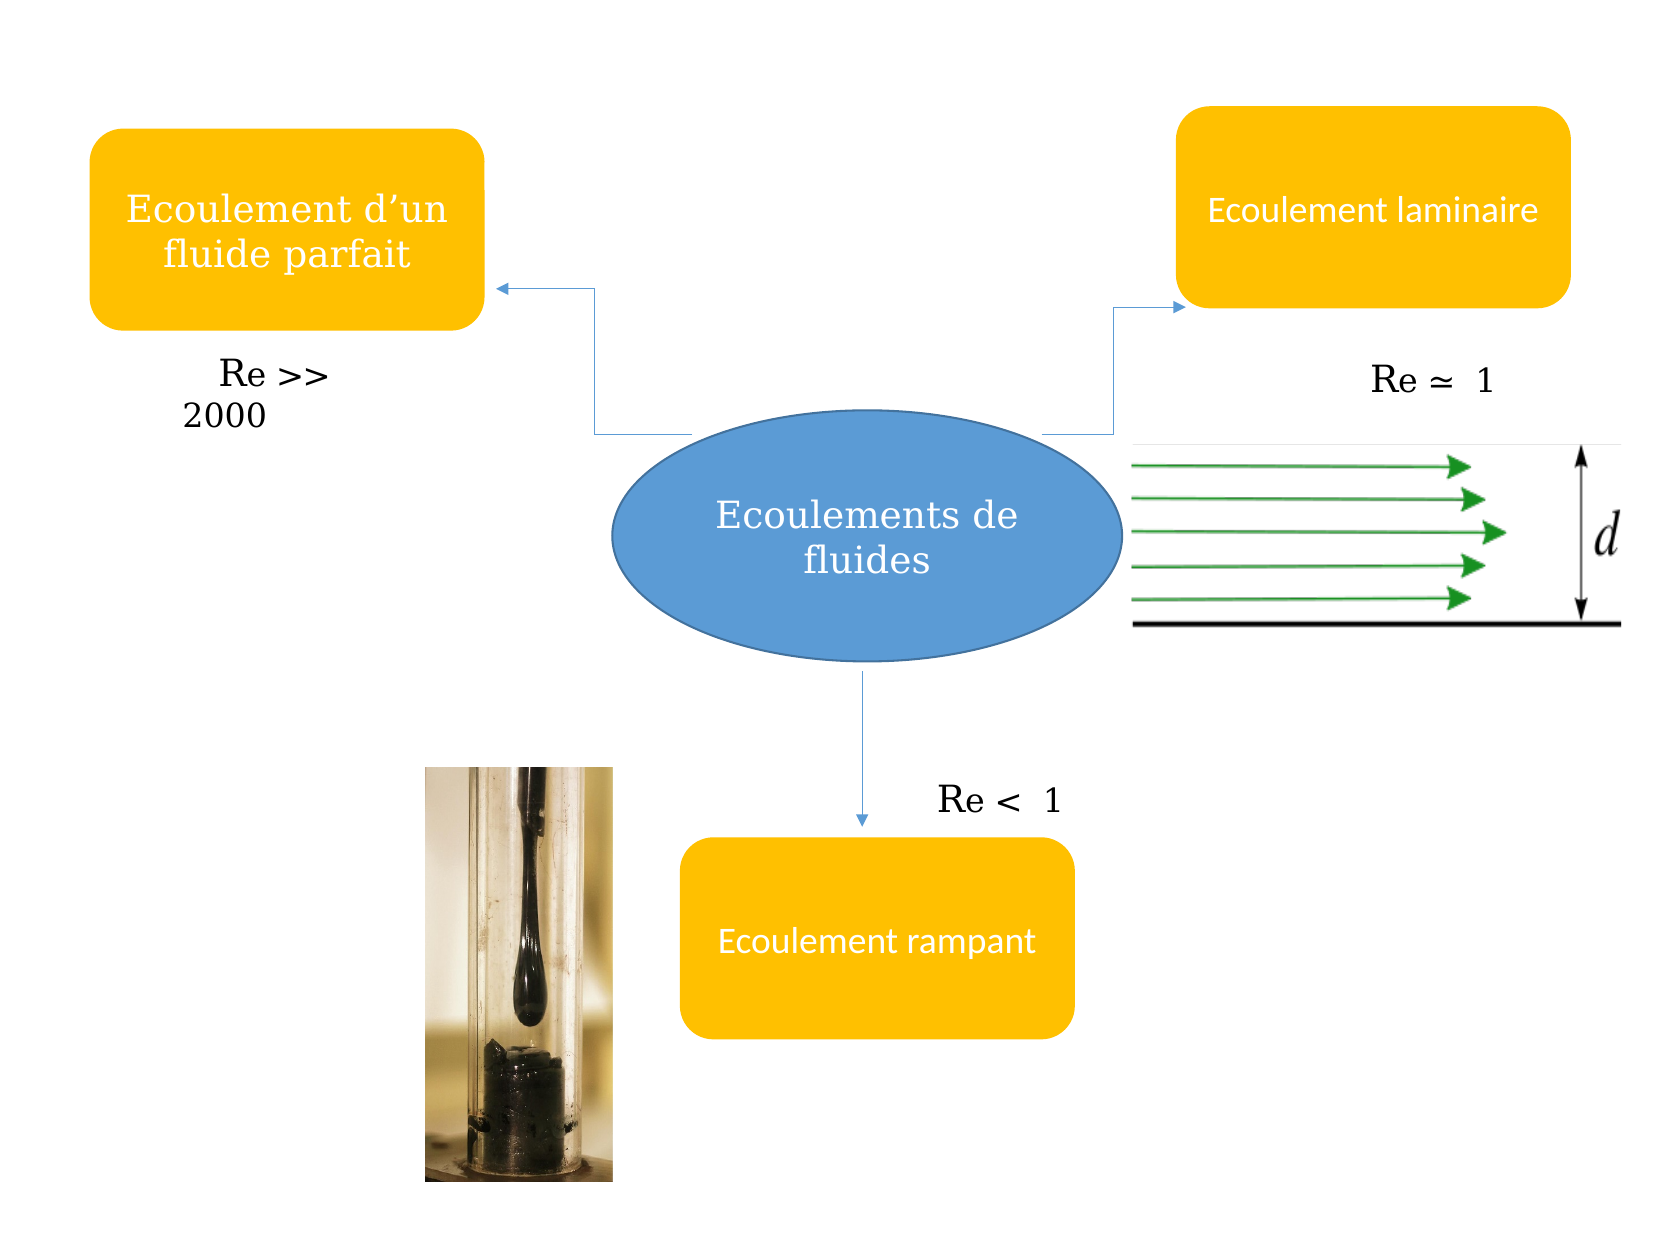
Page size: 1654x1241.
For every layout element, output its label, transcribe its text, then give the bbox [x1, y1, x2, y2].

text_box Re < 1 [862, 767, 1112, 828]
text_box Ecoulement laminaire [1175, 106, 1571, 309]
text_box Ecoulement d’un fluide parfait [89, 128, 485, 331]
text_box Re ≃ 1 [1295, 348, 1545, 408]
text_box Re >> 2000 [167, 341, 417, 442]
picture [1111, 444, 1622, 647]
picture [425, 767, 613, 1182]
text_box Ecoulement rampant [679, 837, 1075, 1040]
text_box Ecoulements de fluides [612, 410, 1111, 662]
